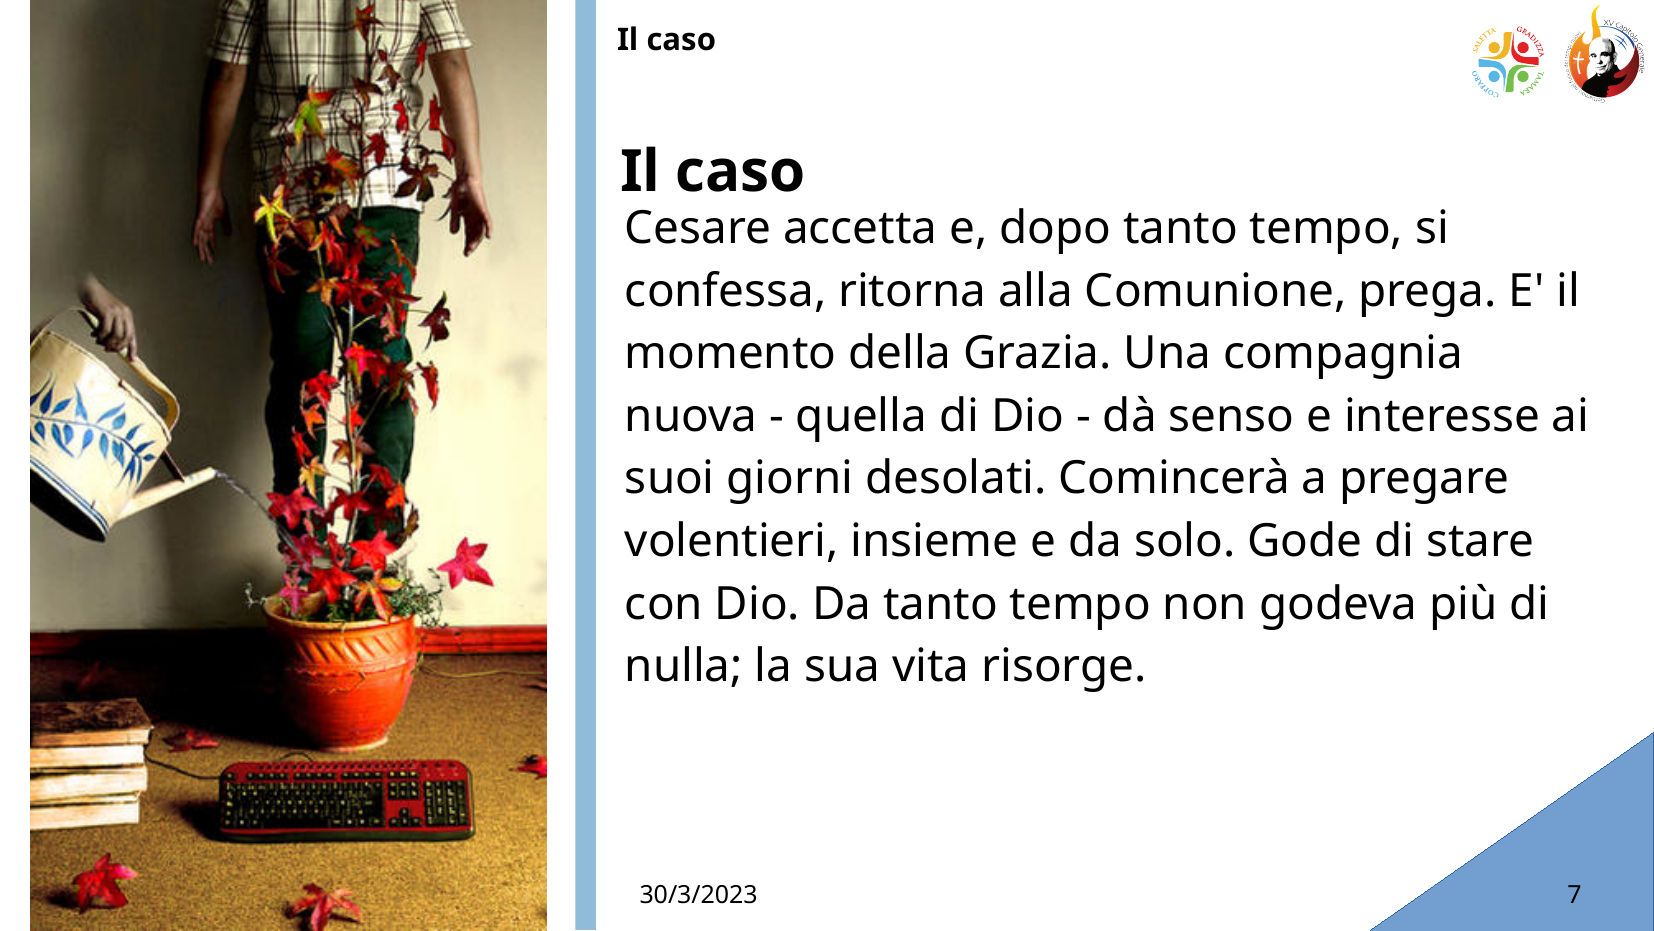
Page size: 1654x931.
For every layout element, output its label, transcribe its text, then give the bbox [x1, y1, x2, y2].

picture [30, 0, 547, 931]
title Il caso [620, 129, 1617, 201]
subtitle Cesare accetta e, dopo tanto tempo, si confessa, ritorna alla Comunione, prega. E' il momento della Grazia. Una compagnia nuova - quella di Dio - dà senso e interesse ai suoi giorni desolati. Comincerà a pregare volentieri, insieme e da solo. Gode di stare con Dio. Da tanto tempo non godeva più di nulla; la sua vita risorge. [624, 201, 1602, 856]
text_box Il caso [602, 9, 1335, 63]
picture [1563, 4, 1646, 103]
